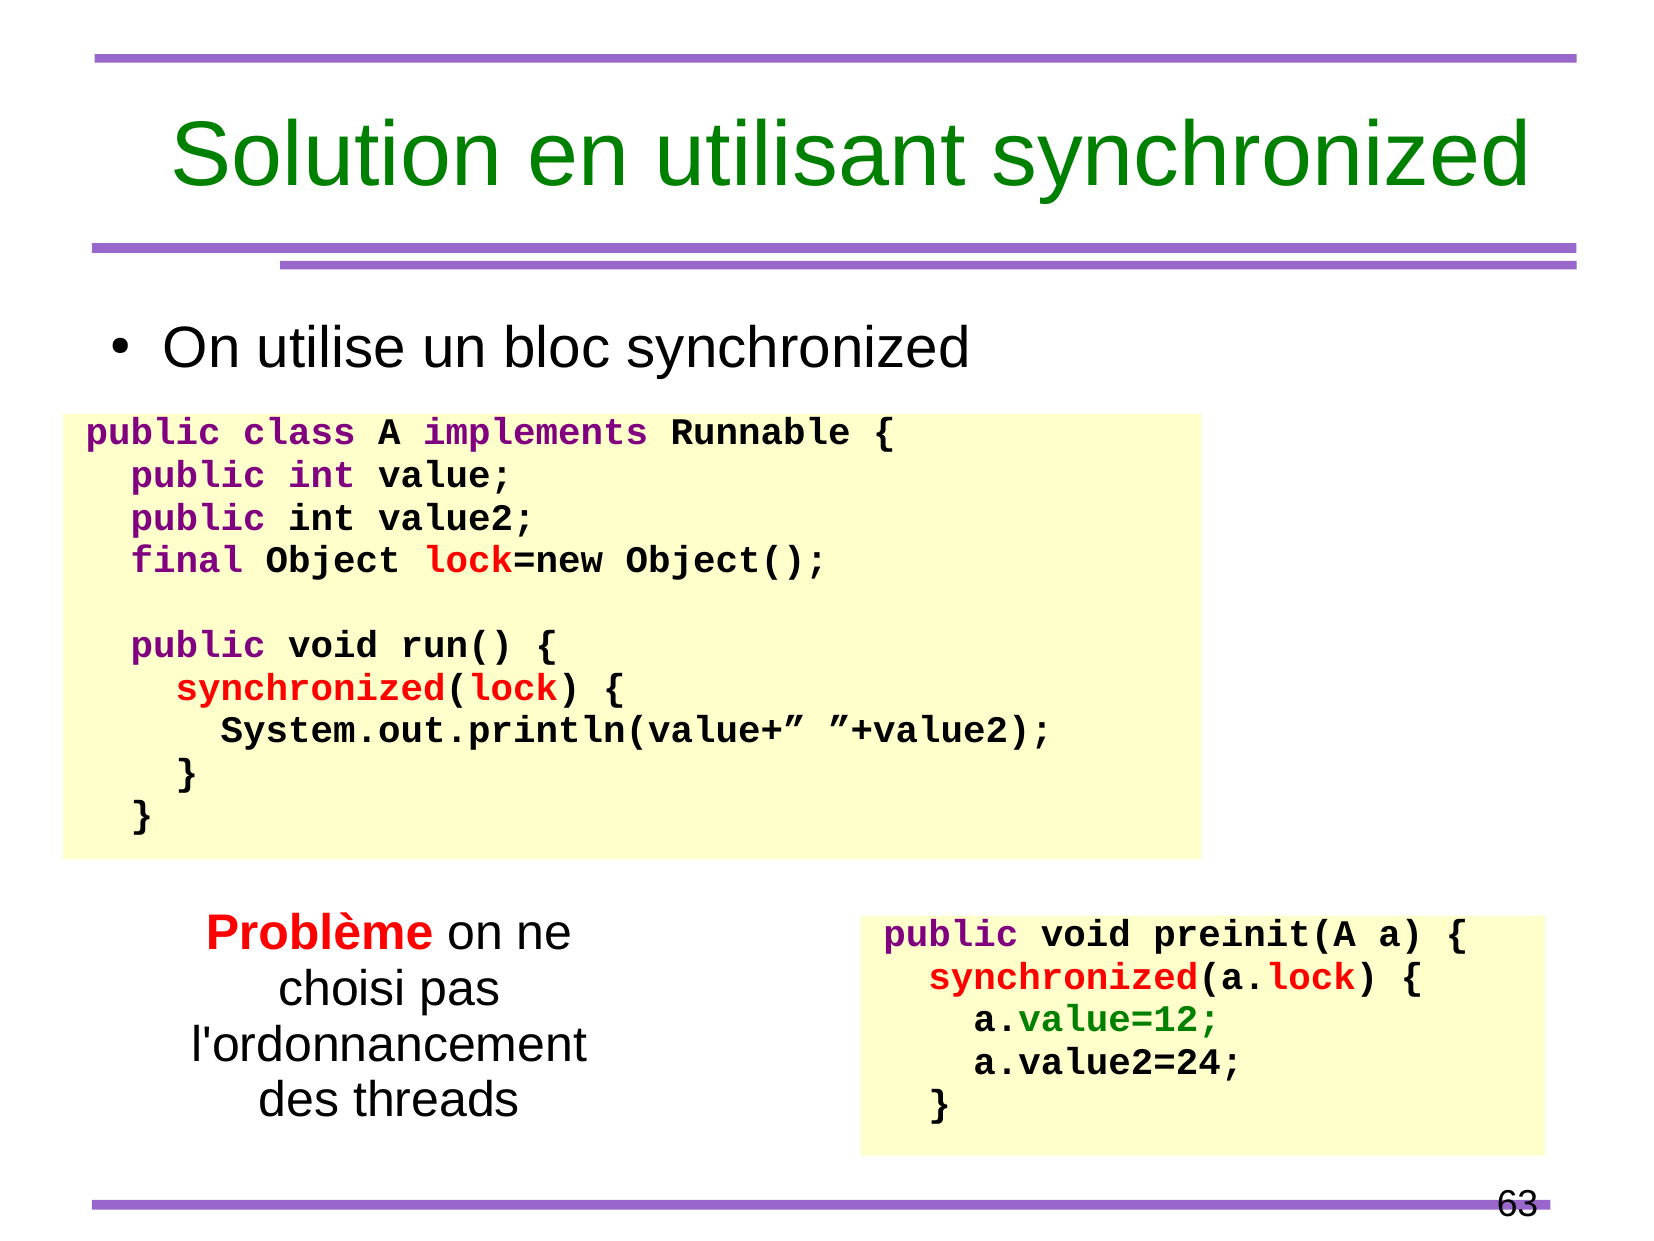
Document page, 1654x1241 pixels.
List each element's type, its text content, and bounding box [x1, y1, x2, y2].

text_box Problème on ne choisi pas l'ordonnancement des threads [191, 904, 621, 1128]
text_box public class A implements Runnable { public int value; public int value2; final Object lock=new Object(); public void run() { synchronized(lock) { System.out.println(value+” ”+value2); } } [62, 413, 1202, 860]
list On utilise un bloc synchronized [92, 315, 1563, 397]
title Solution en utilisant synchronized [121, 49, 1534, 257]
text_box public void preinit(A a) { synchronized(a.lock) { a.value=12; a.value2=24; } [860, 915, 1546, 1156]
